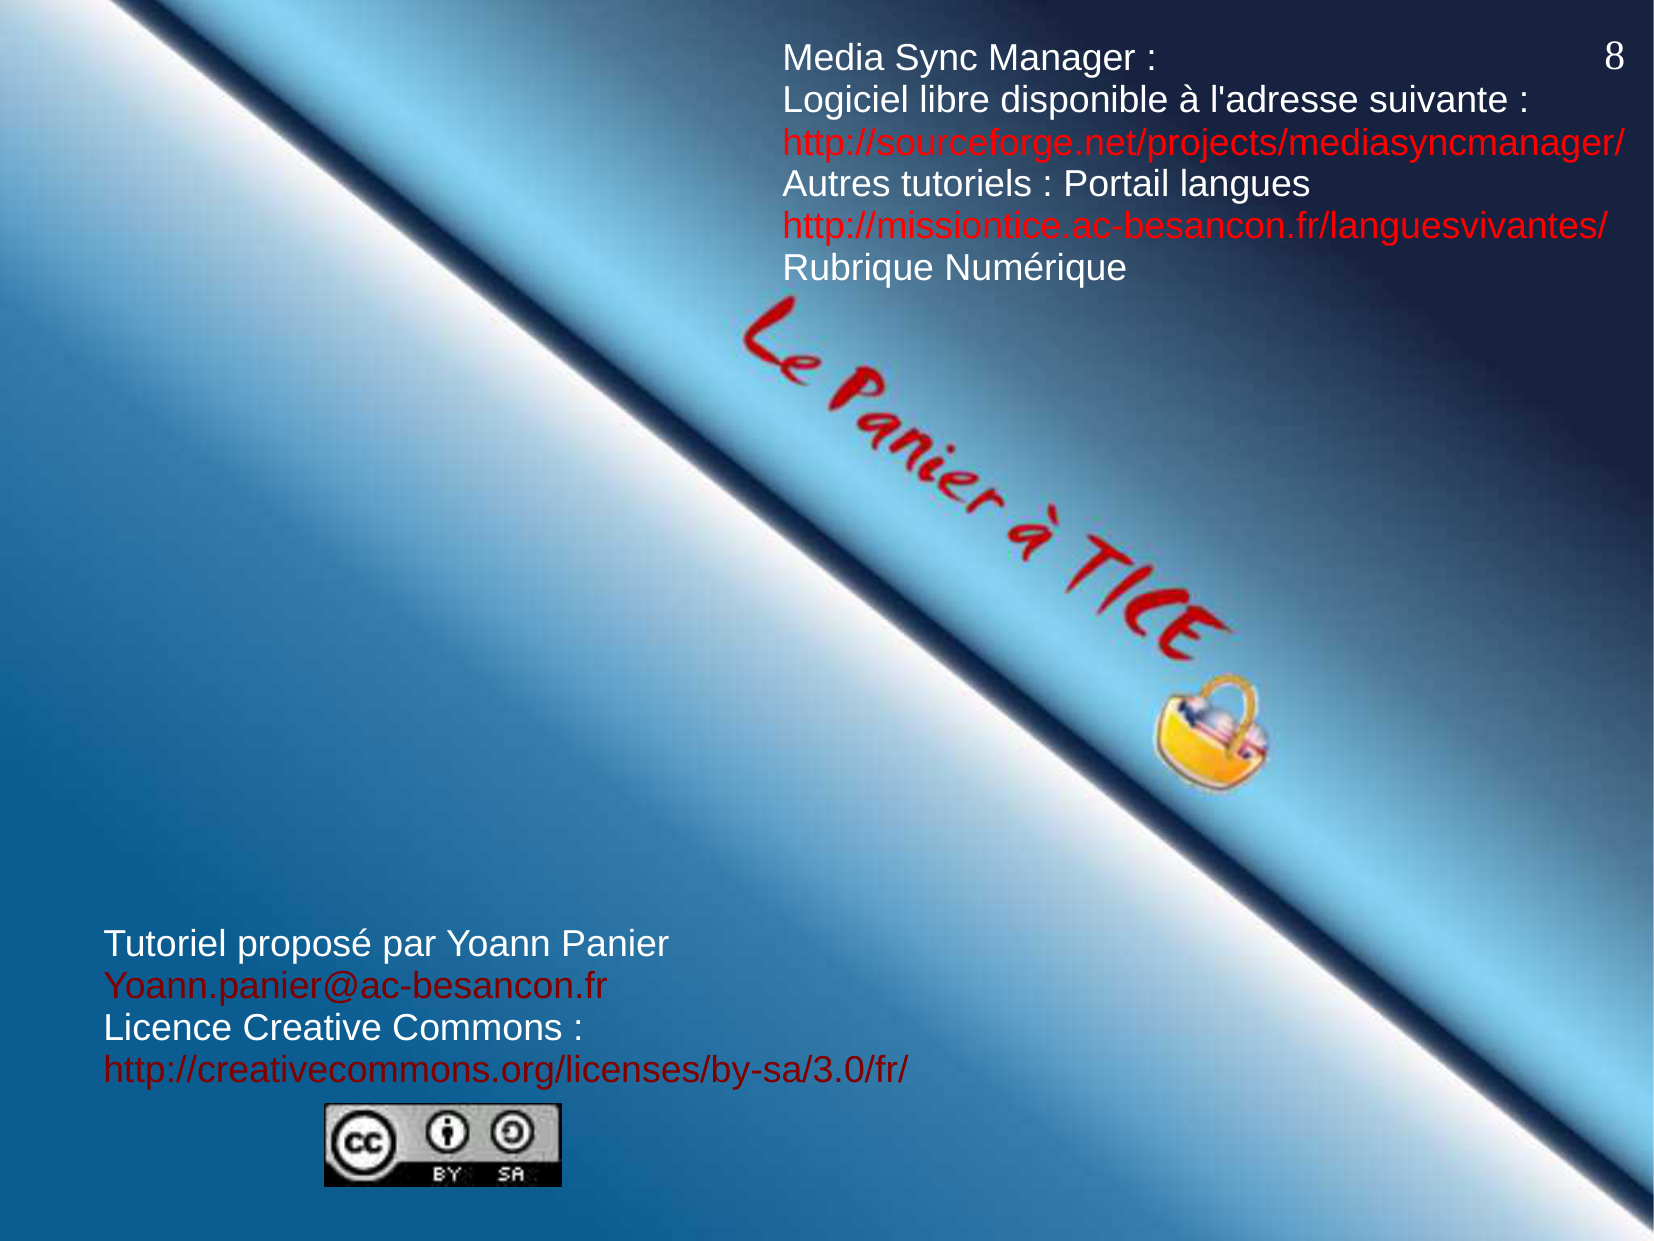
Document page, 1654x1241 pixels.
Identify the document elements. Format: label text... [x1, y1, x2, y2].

picture [0, 0, 1654, 1241]
text_box Media Sync Manager : Logiciel libre disponible à l'adresse suivante : http://sourceforge.net/projects/mediasyncmanager/ Autres tutoriels : Portail langues http://missiontice.ac-besancon.fr/languesvivantes/ Rubrique Numérique [767, 29, 1654, 297]
text_box Tutoriel proposé par Yoann Panier Yoann.panier@ac-besancon.fr Licence Creative Commons : http://creativecommons.org/licenses/by-sa/3.0/fr/ [88, 915, 935, 1099]
